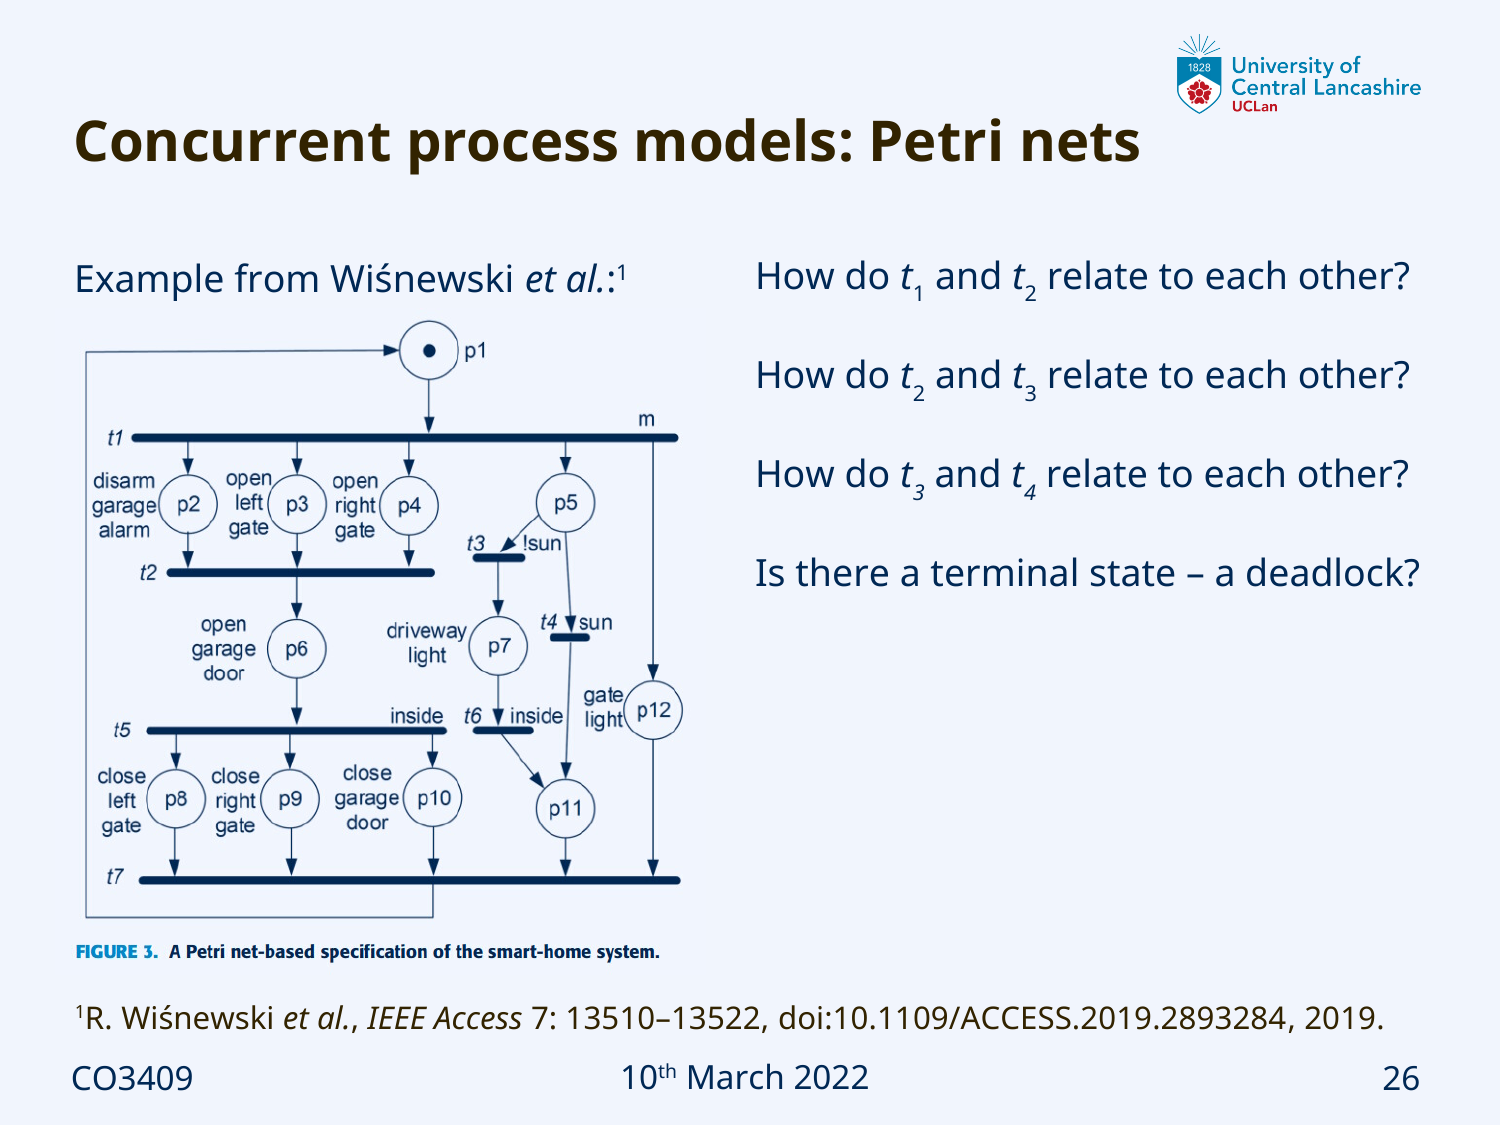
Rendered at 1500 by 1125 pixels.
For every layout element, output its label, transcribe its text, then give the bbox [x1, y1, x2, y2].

picture [55, 308, 706, 975]
title Concurrent process models: Petri nets [58, 93, 1475, 186]
picture [1177, 34, 1421, 93]
text_box How do t1 and t2 relate to each other? How do t2 and t3 relate to each other? How do t3 and t4 relate to each other? Is there a terminal state – a deadlock? [740, 244, 1443, 602]
text_box Example from Wiśnewski et al.:1 [59, 240, 1435, 308]
text_box 1R. Wiśnewski et al., IEEE Access 7: 13510–13522, doi:10.1109/ACCESS.2019.2893284, 2019. [60, 983, 1451, 1049]
